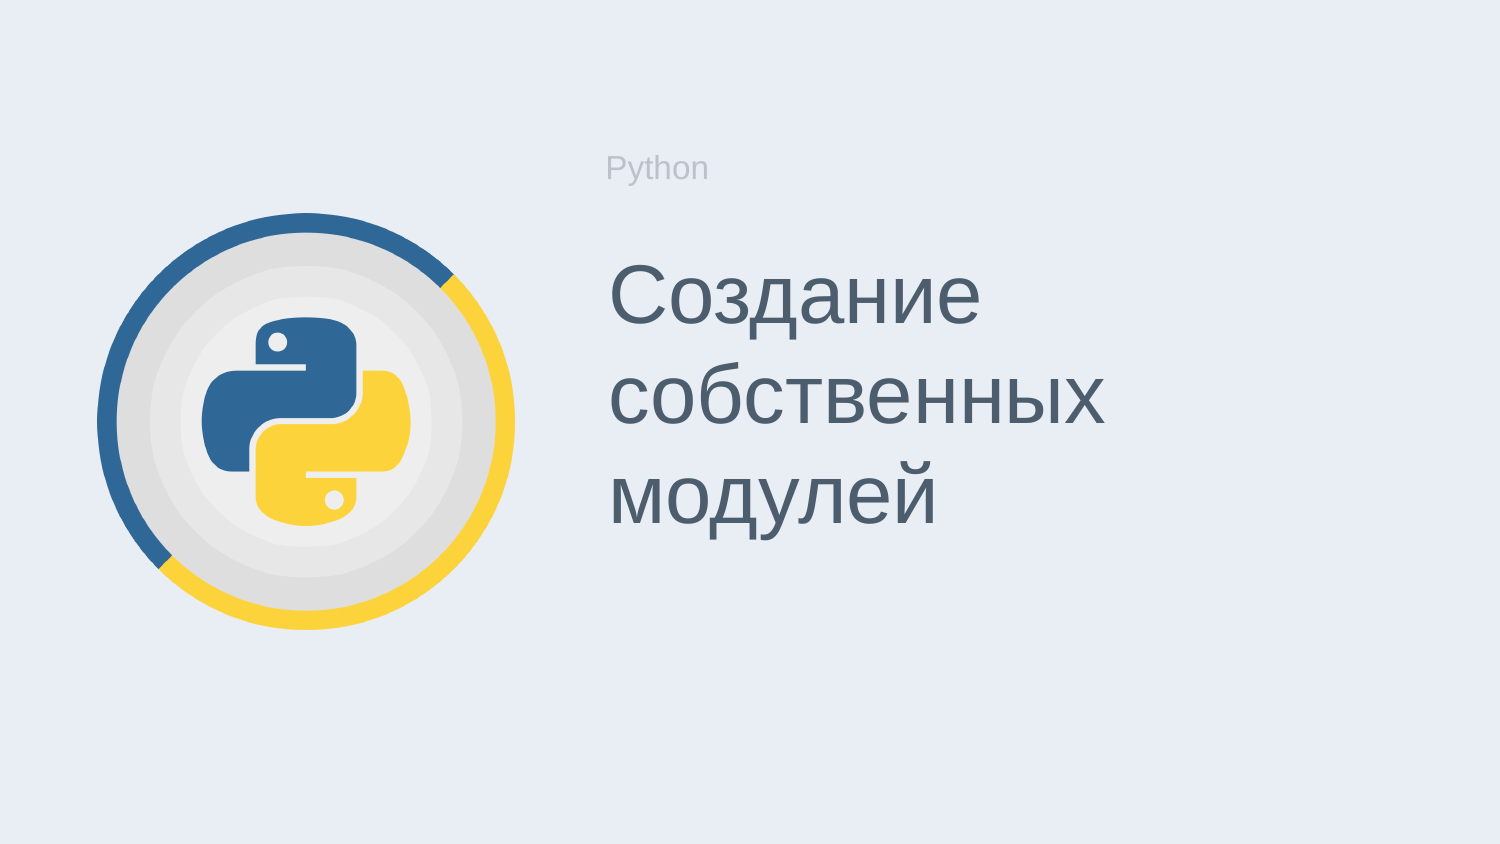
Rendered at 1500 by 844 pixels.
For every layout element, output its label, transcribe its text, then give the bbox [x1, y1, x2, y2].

text_box Создание собственных модулей [603, 235, 1423, 608]
title Python [601, 141, 1182, 188]
picture [97, 213, 515, 630]
